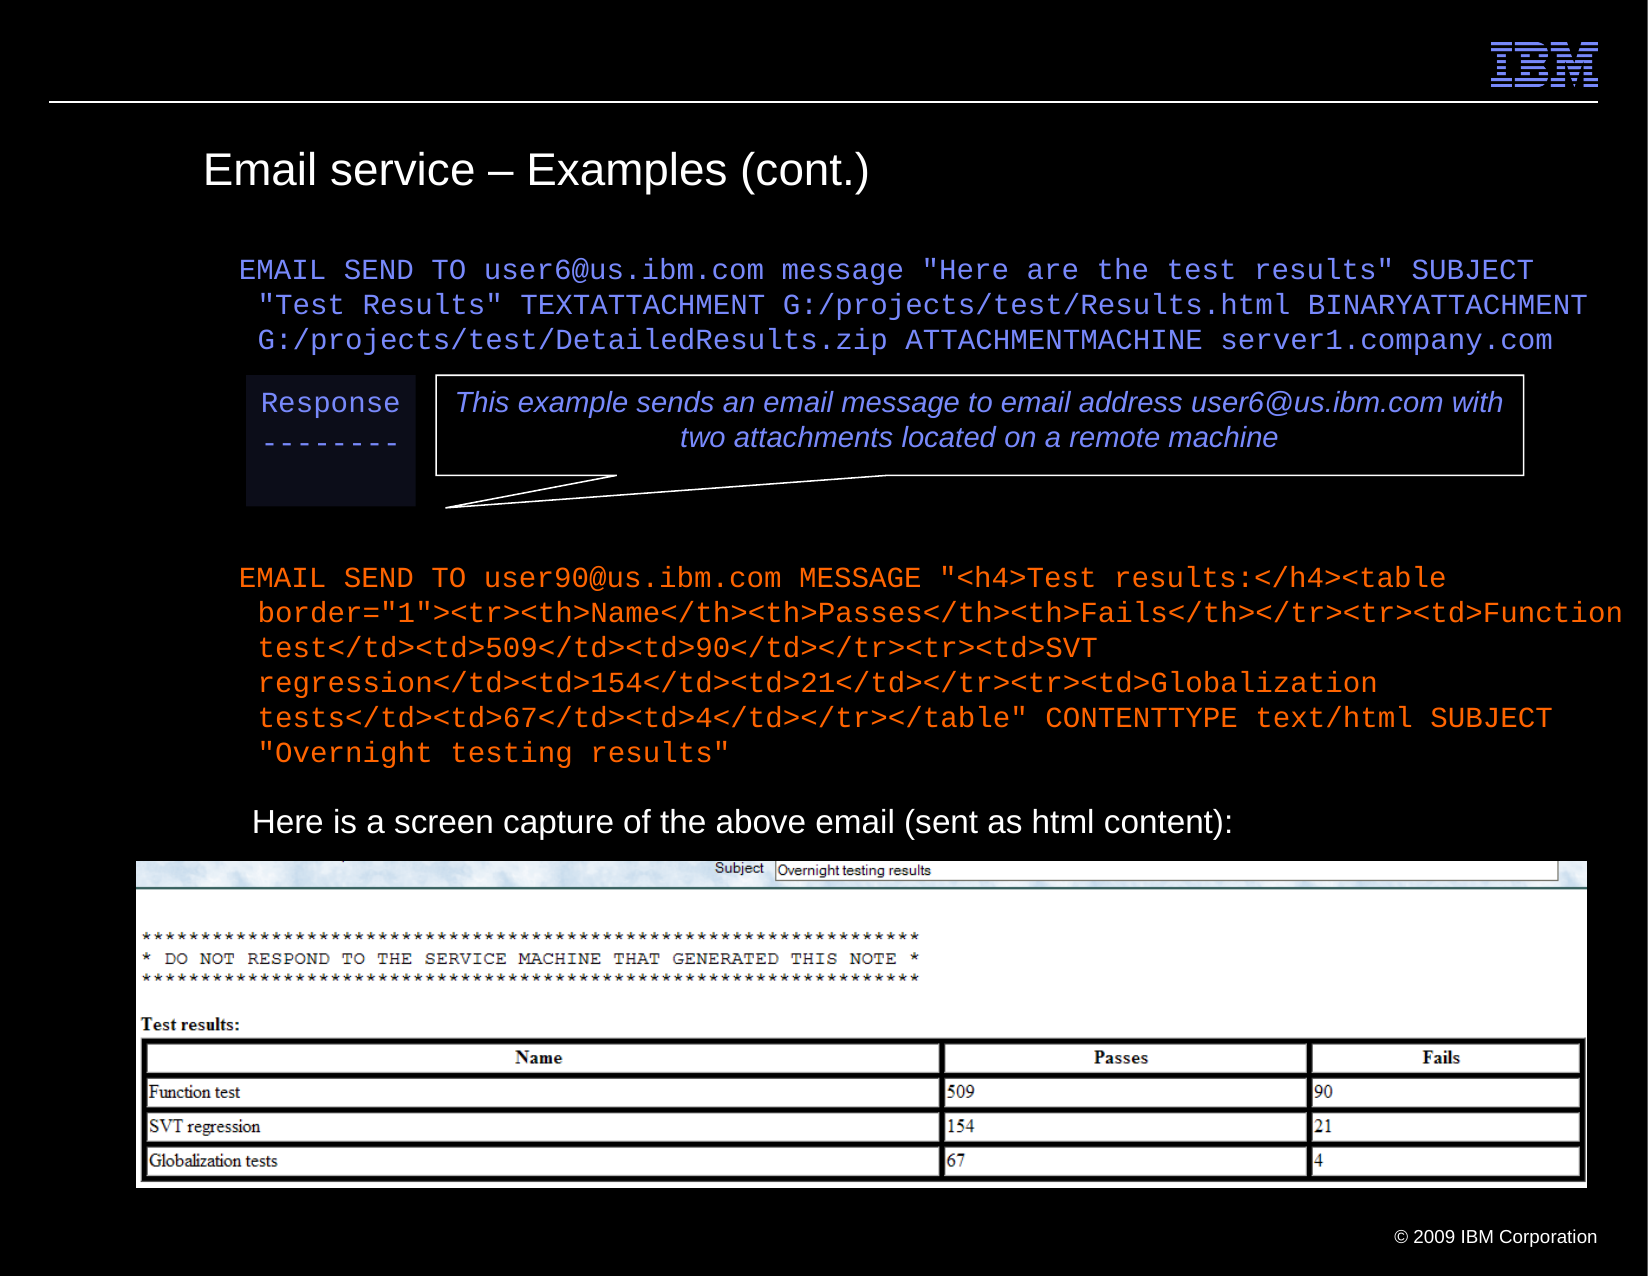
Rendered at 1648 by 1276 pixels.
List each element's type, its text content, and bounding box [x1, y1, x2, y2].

text_box Here is a screen capture of the above email (sent as html content): [237, 792, 1574, 849]
text_box EMAIL SEND TO user6@us.ibm.com message "Here are the test results" SUBJECT "Test Results" TEXTATTACHMENT G:/projects/test/Results.html BINARYATTACHMENT G:/projects/test/DetailedResults.zip ATTACHMENTMACHINE server1.company.com [238, 250, 1624, 356]
text_box Response -------- [246, 375, 416, 507]
text_box This example sends an email message to email address user6@us.ibm.com with two attachments located on a remote machine [436, 375, 1524, 508]
text_box EMAIL SEND TO user90@us.ibm.com MESSAGE "<h4>Test results:</h4><table border="1"><tr><th>Name</th><th>Passes</th><th>Fails</th></tr><tr><td>Function test</td><td>509</td><td>90</td></tr><tr><td>SVT regression</td><td>154</td><td>21</td></tr><tr><td>Globalization tests</td><td>67</td><td>4</td></tr></table" CONTENTTYPE text/html SUBJECT "Overnight testing results" [238, 558, 1624, 768]
title Email service – Examples (cont.) [186, 137, 1648, 231]
picture [136, 861, 1587, 1188]
picture [1491, 42, 1598, 87]
